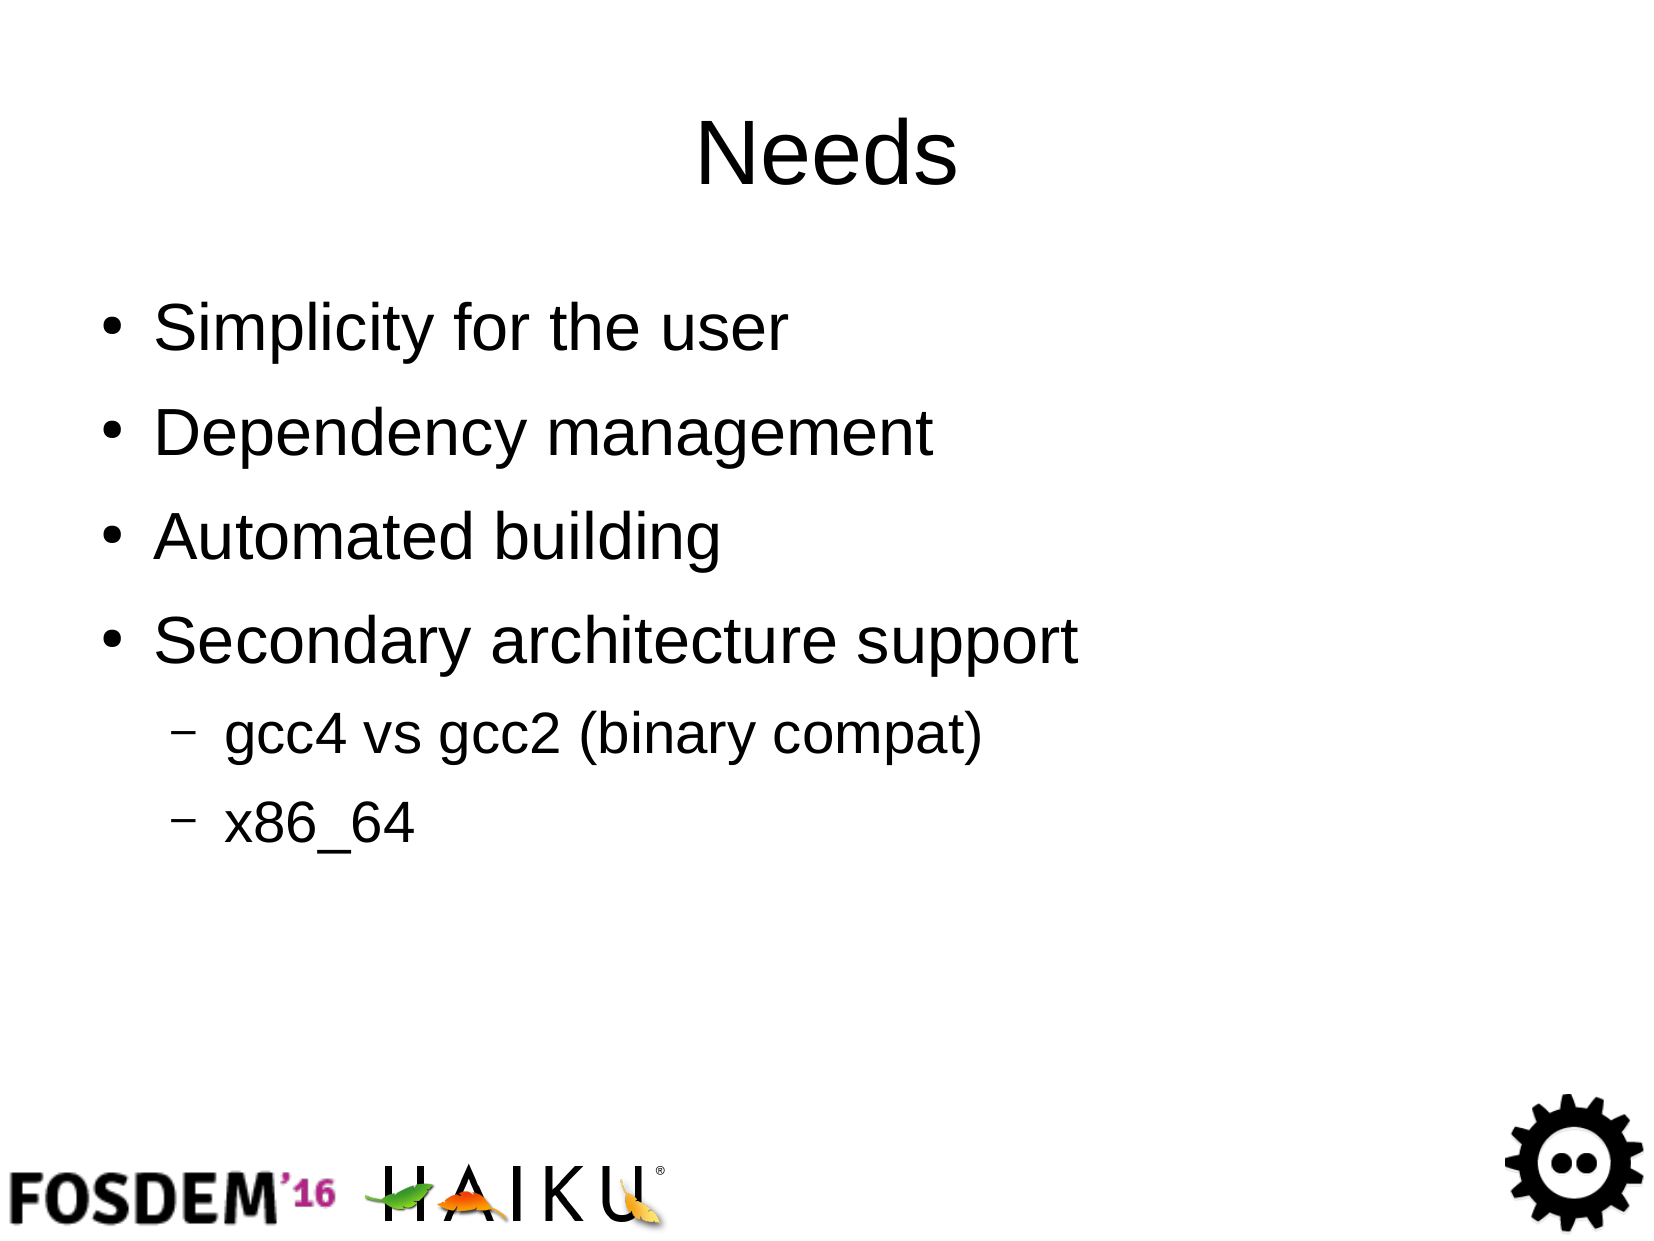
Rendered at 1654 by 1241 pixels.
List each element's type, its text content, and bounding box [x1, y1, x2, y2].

list Simplicity for the user Dependency management Automated building Secondary architecture support gcc4 vs gcc2 (binary compat) x86_64 [82, 290, 1571, 1010]
picture [1505, 1094, 1648, 1235]
picture [0, 1152, 350, 1241]
title Needs [82, 49, 1571, 257]
picture [363, 1163, 670, 1235]
